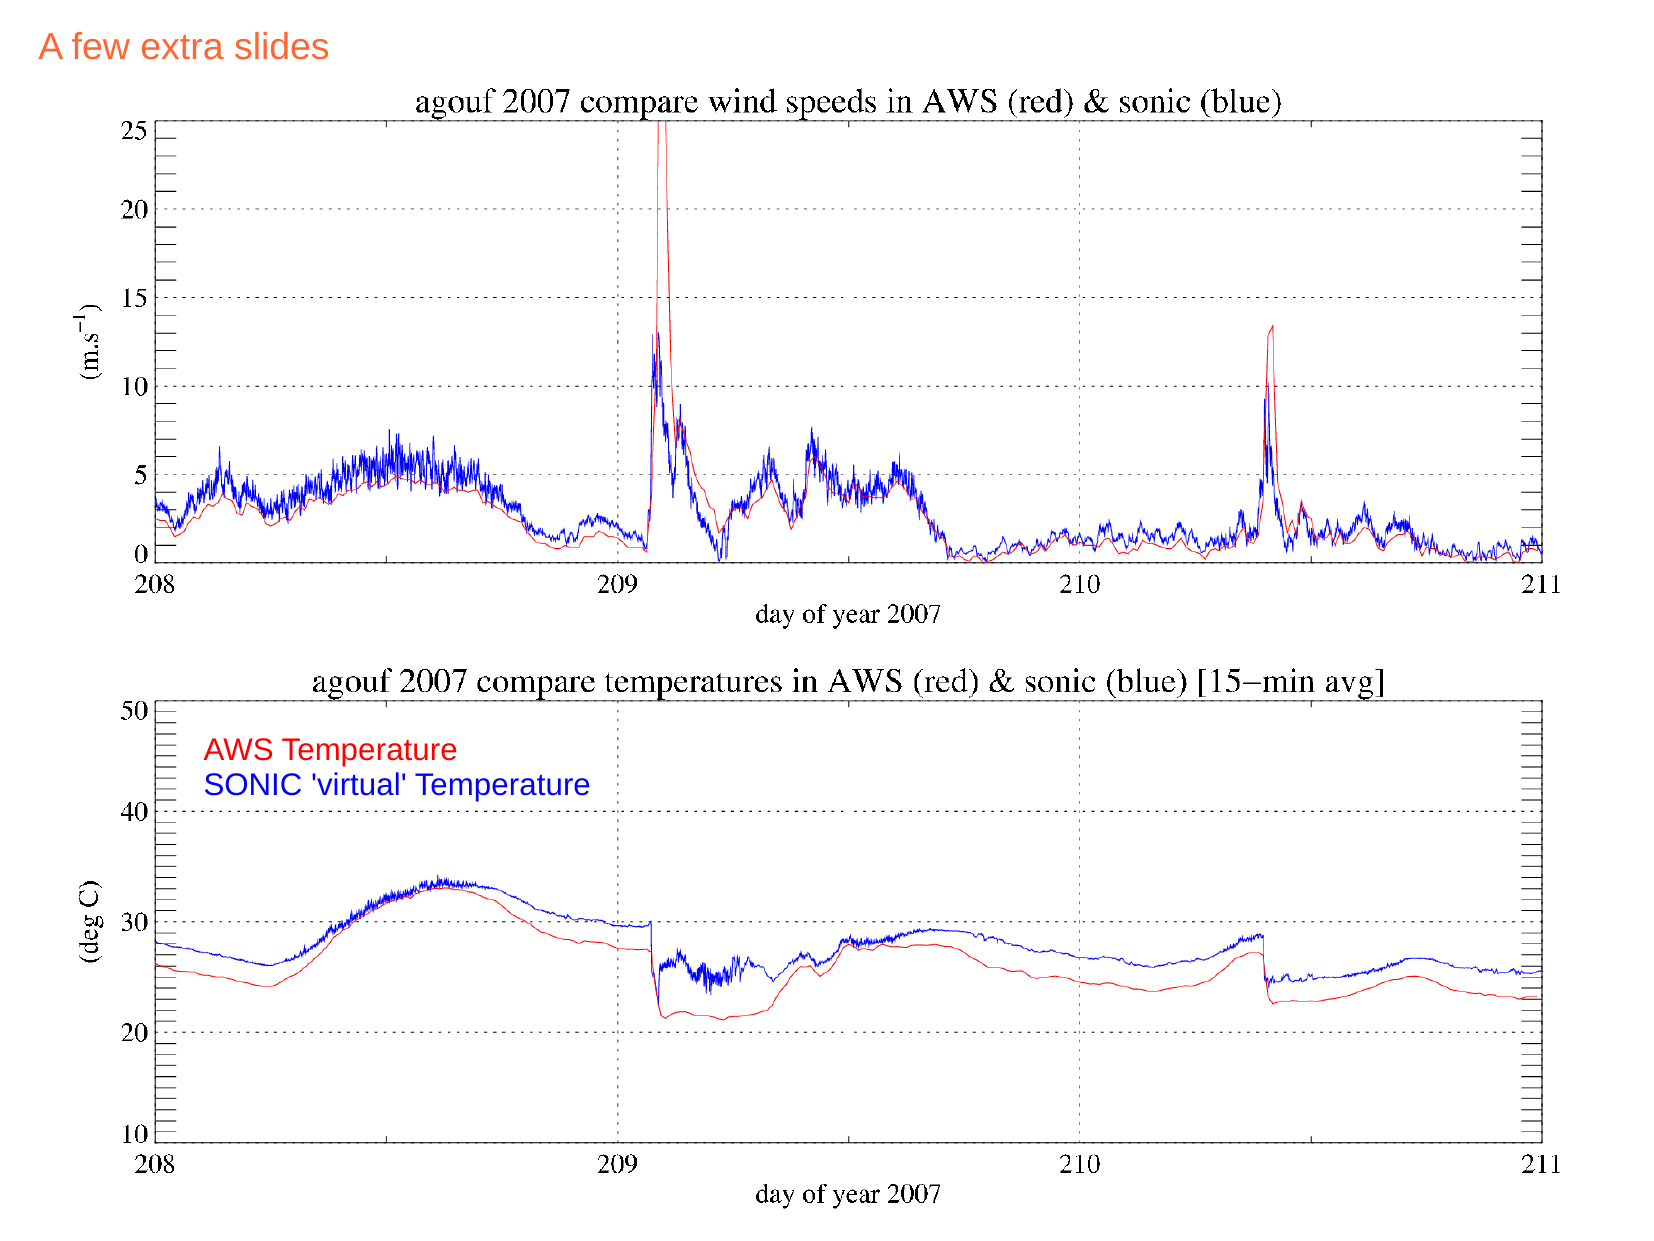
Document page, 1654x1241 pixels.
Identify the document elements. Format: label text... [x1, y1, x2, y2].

text_box AWS Temperature SONIC 'virtual' Temperature [188, 724, 607, 810]
text_box A few extra slides [23, 17, 344, 75]
picture [70, 88, 1560, 1209]
